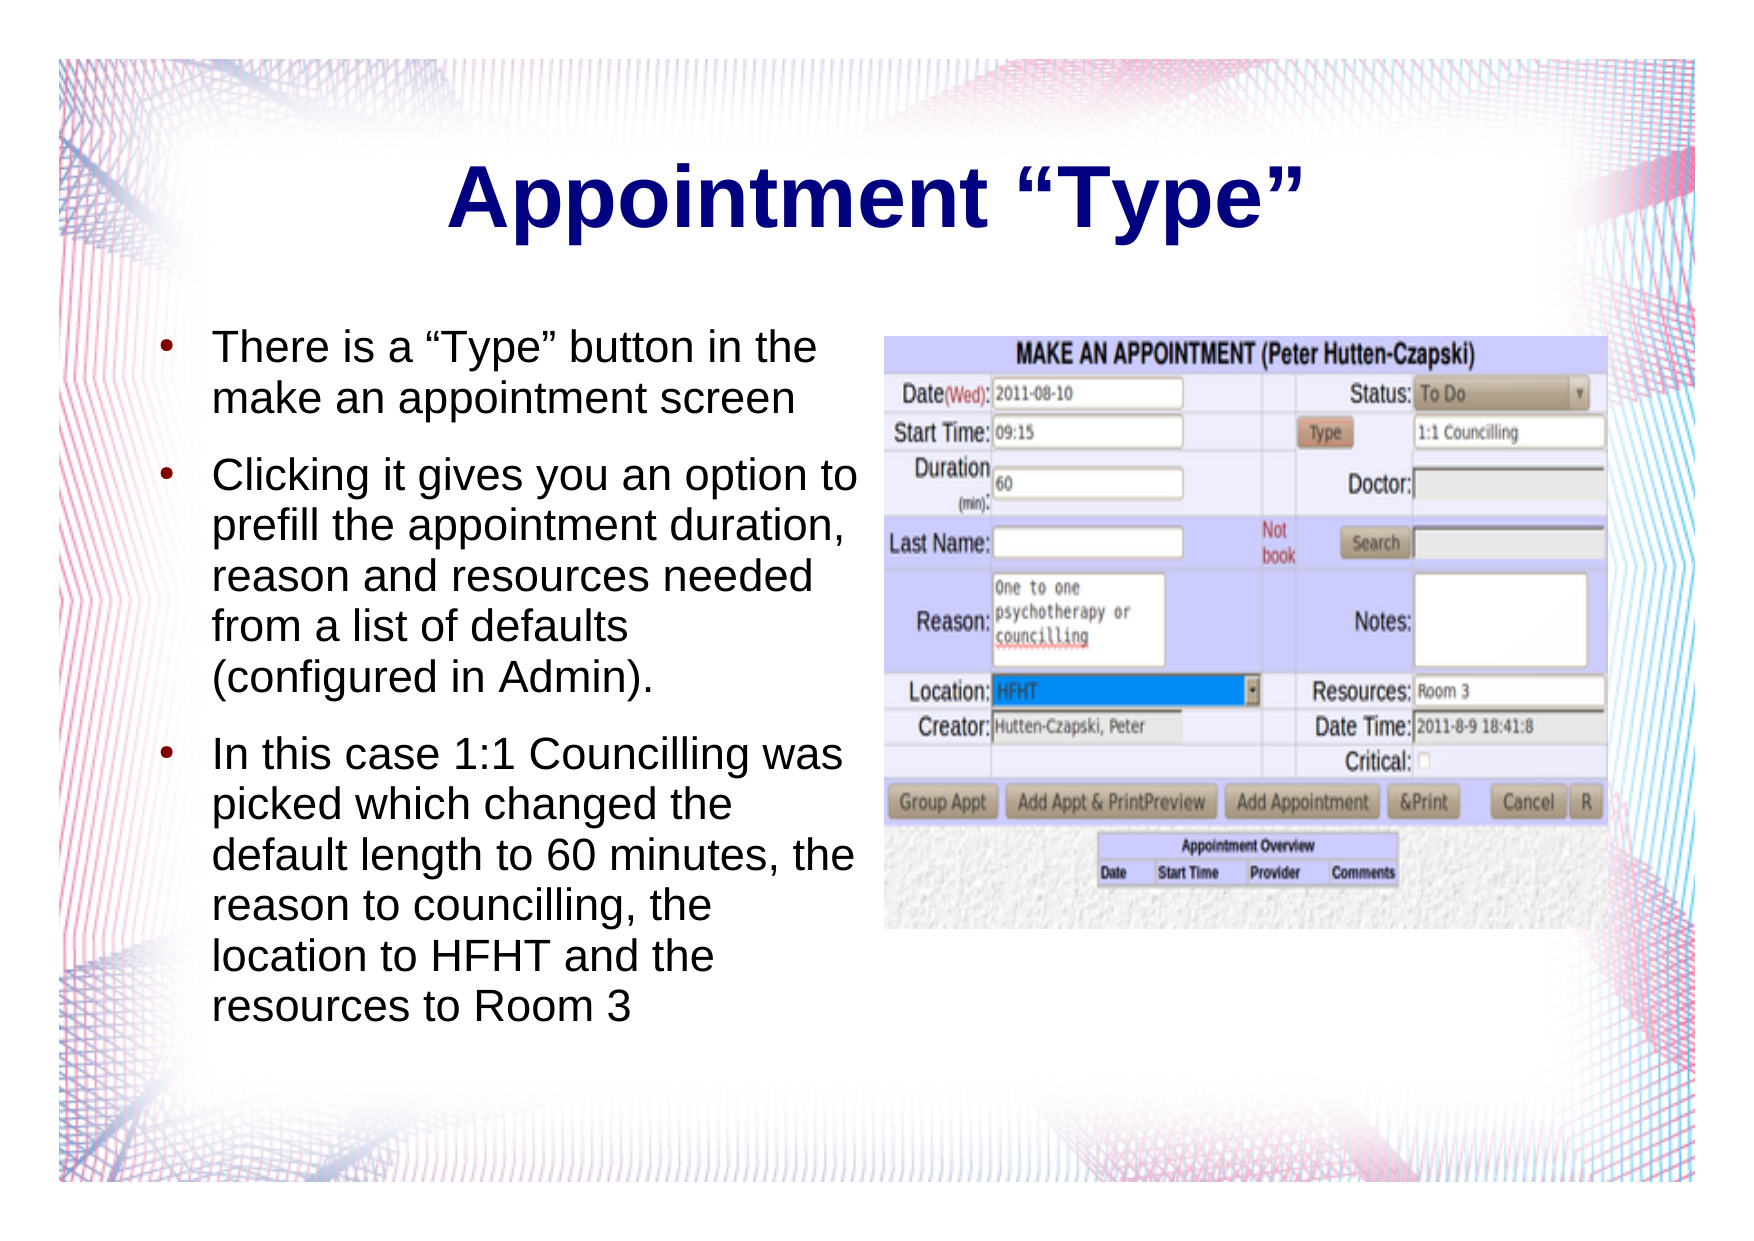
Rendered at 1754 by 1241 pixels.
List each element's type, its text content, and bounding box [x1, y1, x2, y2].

title Appointment “Type” [140, 103, 1614, 292]
list There is a “Type” button in the make an appointment screen Clicking it gives you an option to prefill the appointment duration, reason and resources needed from a list of defaults (configured in Admin). In this case 1:1 Councilling was picked which changed the default length to 60 minutes, the reason to councilling, the location to HFHT and the resources to Room 3 [140, 321, 860, 1063]
picture [59, 59, 1695, 1182]
